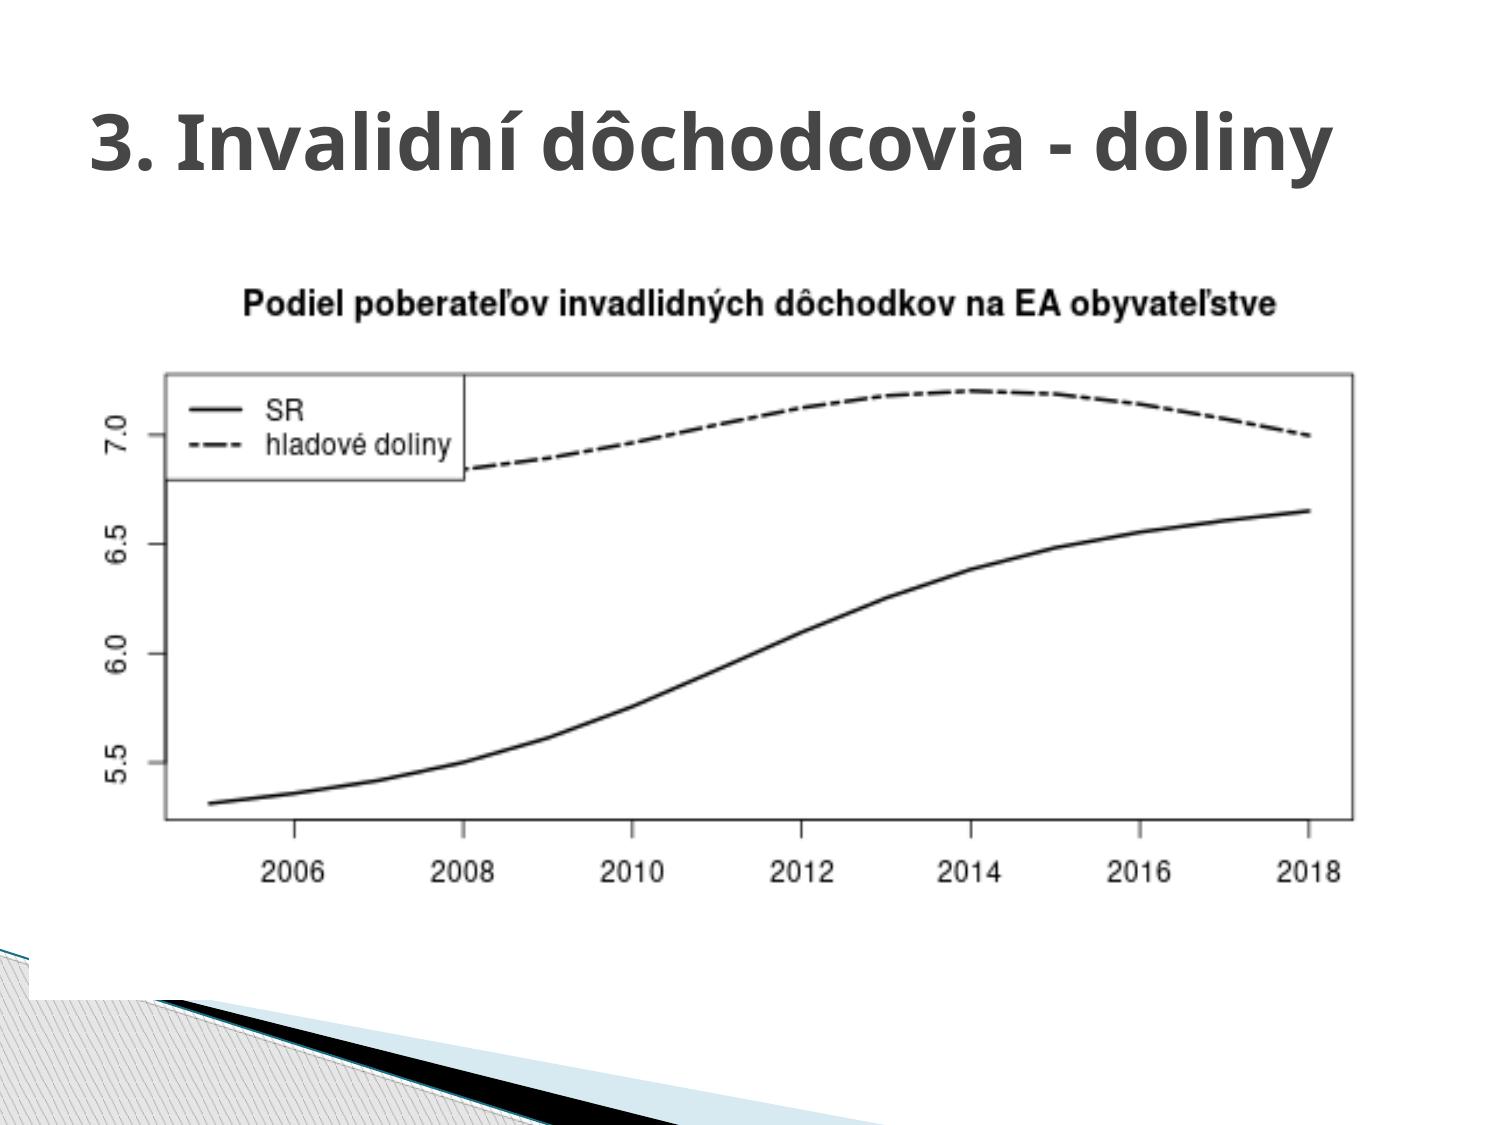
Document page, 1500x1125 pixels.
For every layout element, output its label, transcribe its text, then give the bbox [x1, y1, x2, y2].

picture [29, 231, 1424, 1000]
title 3. Invalidní dôchodcovia - doliny [75, 45, 1425, 233]
